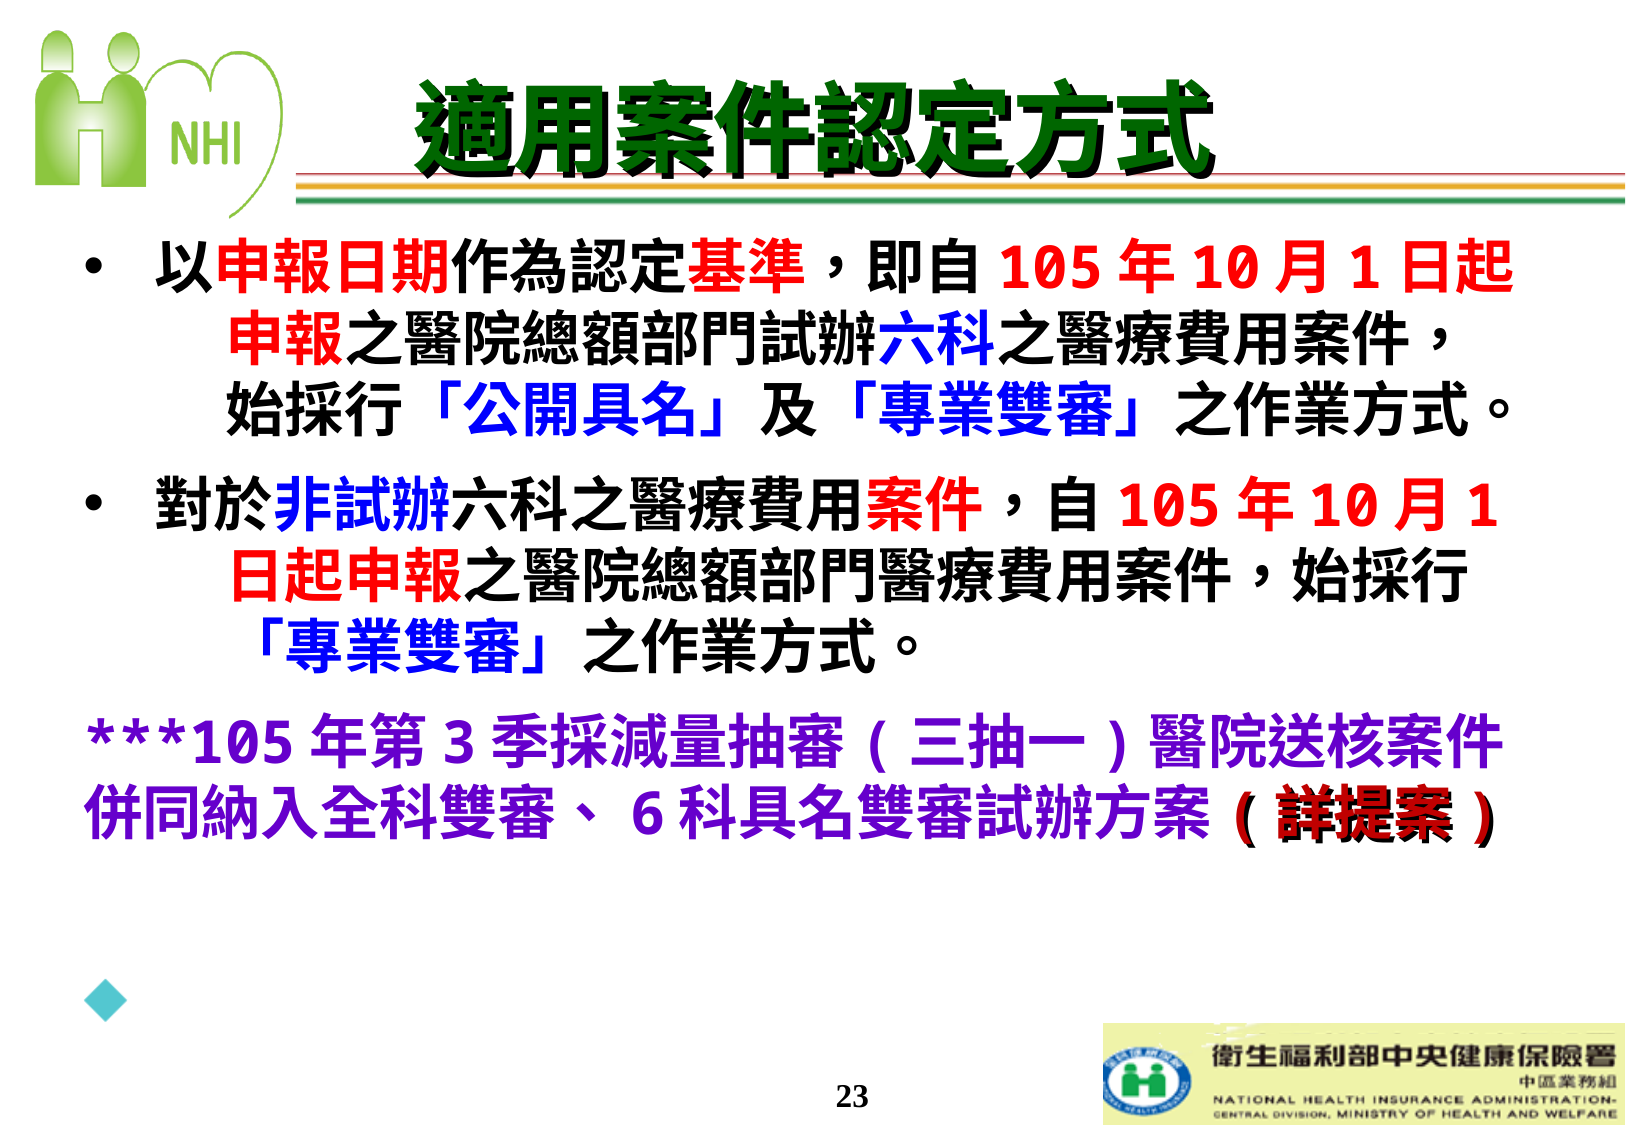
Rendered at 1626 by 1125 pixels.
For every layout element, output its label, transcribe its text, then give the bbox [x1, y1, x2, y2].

list 以申報日期作為認定基準，即自105年10月1日起申報之醫院總額部門試辦六科之醫療費用案件，始採行「公開具名」及「專業雙審」之作業方式。 對於非試辦六科之醫療費用案件，自105年10月1日起申報之醫院總額部門醫療費用案件，始採行「專業雙審」之作業方式。 ***105年第3季採減量抽審(三抽一)醫院送核案件併同納入全科雙審、6科具名雙審試辦方案(詳提案) [68, 221, 1531, 967]
title 適用案件認定方式 [0, 31, 1625, 219]
